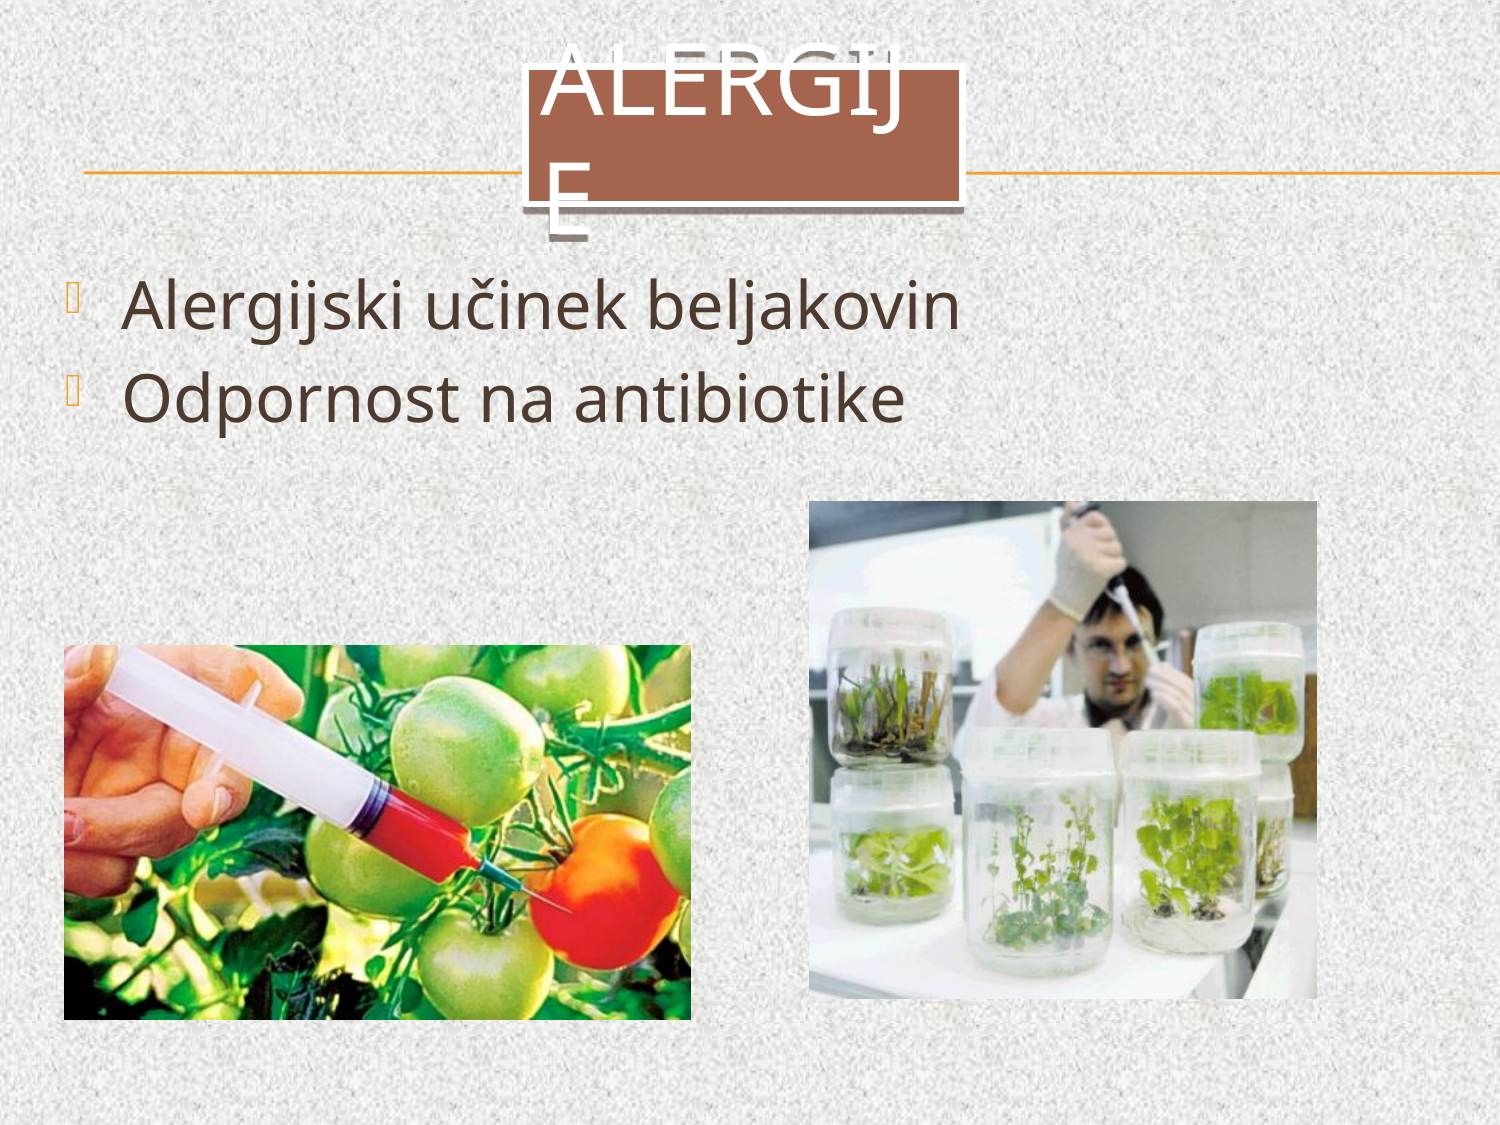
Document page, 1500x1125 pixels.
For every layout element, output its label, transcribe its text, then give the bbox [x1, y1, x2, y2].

title alergije [525, 66, 963, 204]
picture [731, 58, 753, 63]
list Alergijski učinek beljakovin Odpornost na antibiotike [50, 254, 1475, 998]
picture [0, 0, 1500, 1125]
